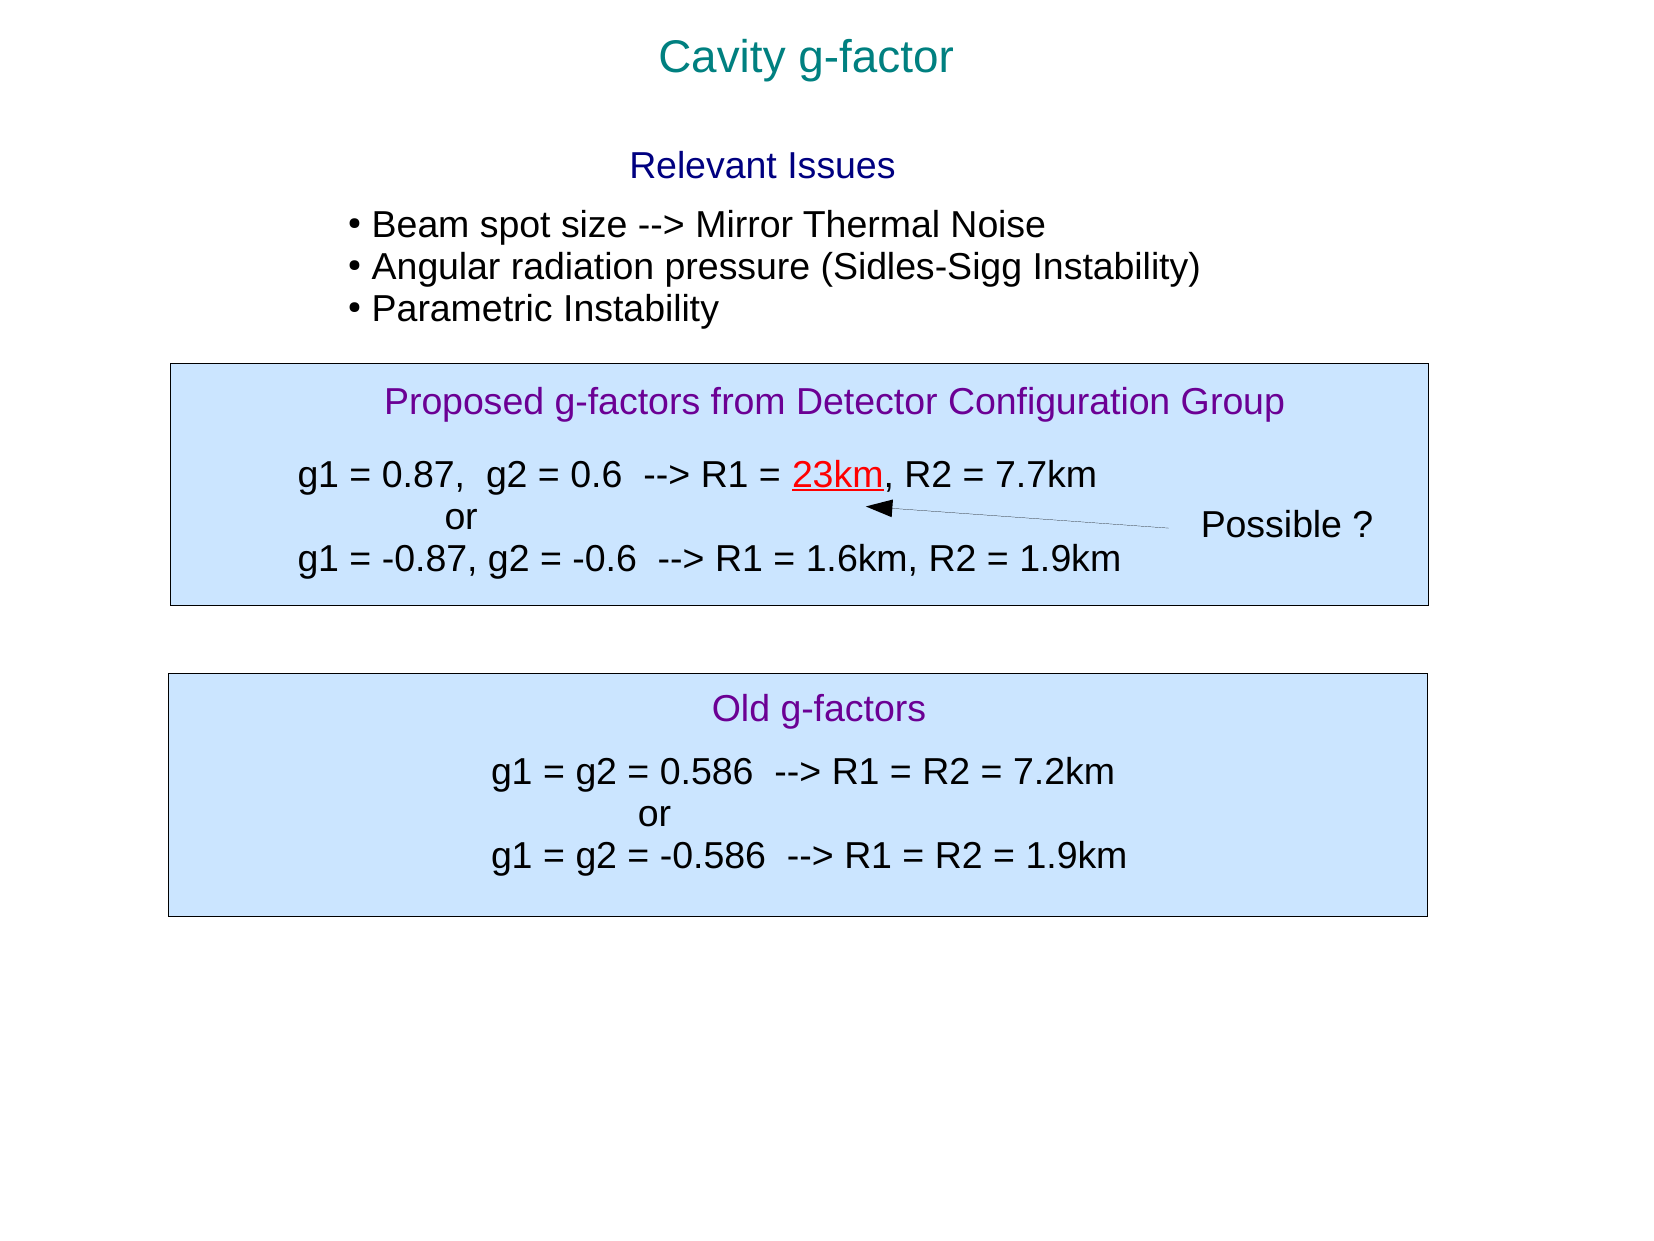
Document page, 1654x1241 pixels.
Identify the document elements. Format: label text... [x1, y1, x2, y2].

text_box [170, 363, 1429, 606]
text_box g1 = g2 = 0.586 --> R1 = R2 = 7.2km or g1 = g2 = -0.586 --> R1 = R2 = 1.9km [476, 743, 1143, 884]
text_box Beam spot size --> Mirror Thermal Noise Angular radiation pressure (Sidles-Sigg Instability) Parametric Instability [333, 196, 1217, 338]
text_box Proposed g-factors from Detector Configuration Group [369, 373, 1301, 431]
text_box Possible ? [1186, 496, 1389, 554]
text_box Relevant Issues [614, 137, 911, 194]
text_box g1 = 0.87, g2 = 0.6 --> R1 = 23km, R2 = 7.7km or g1 = -0.87, g2 = -0.6 --> R1 = 1.6km, R2 = 1.9km [282, 445, 1138, 587]
text_box [168, 673, 1428, 917]
text_box Old g-factors [697, 679, 942, 737]
text_box Cavity g-factor [643, 23, 969, 90]
